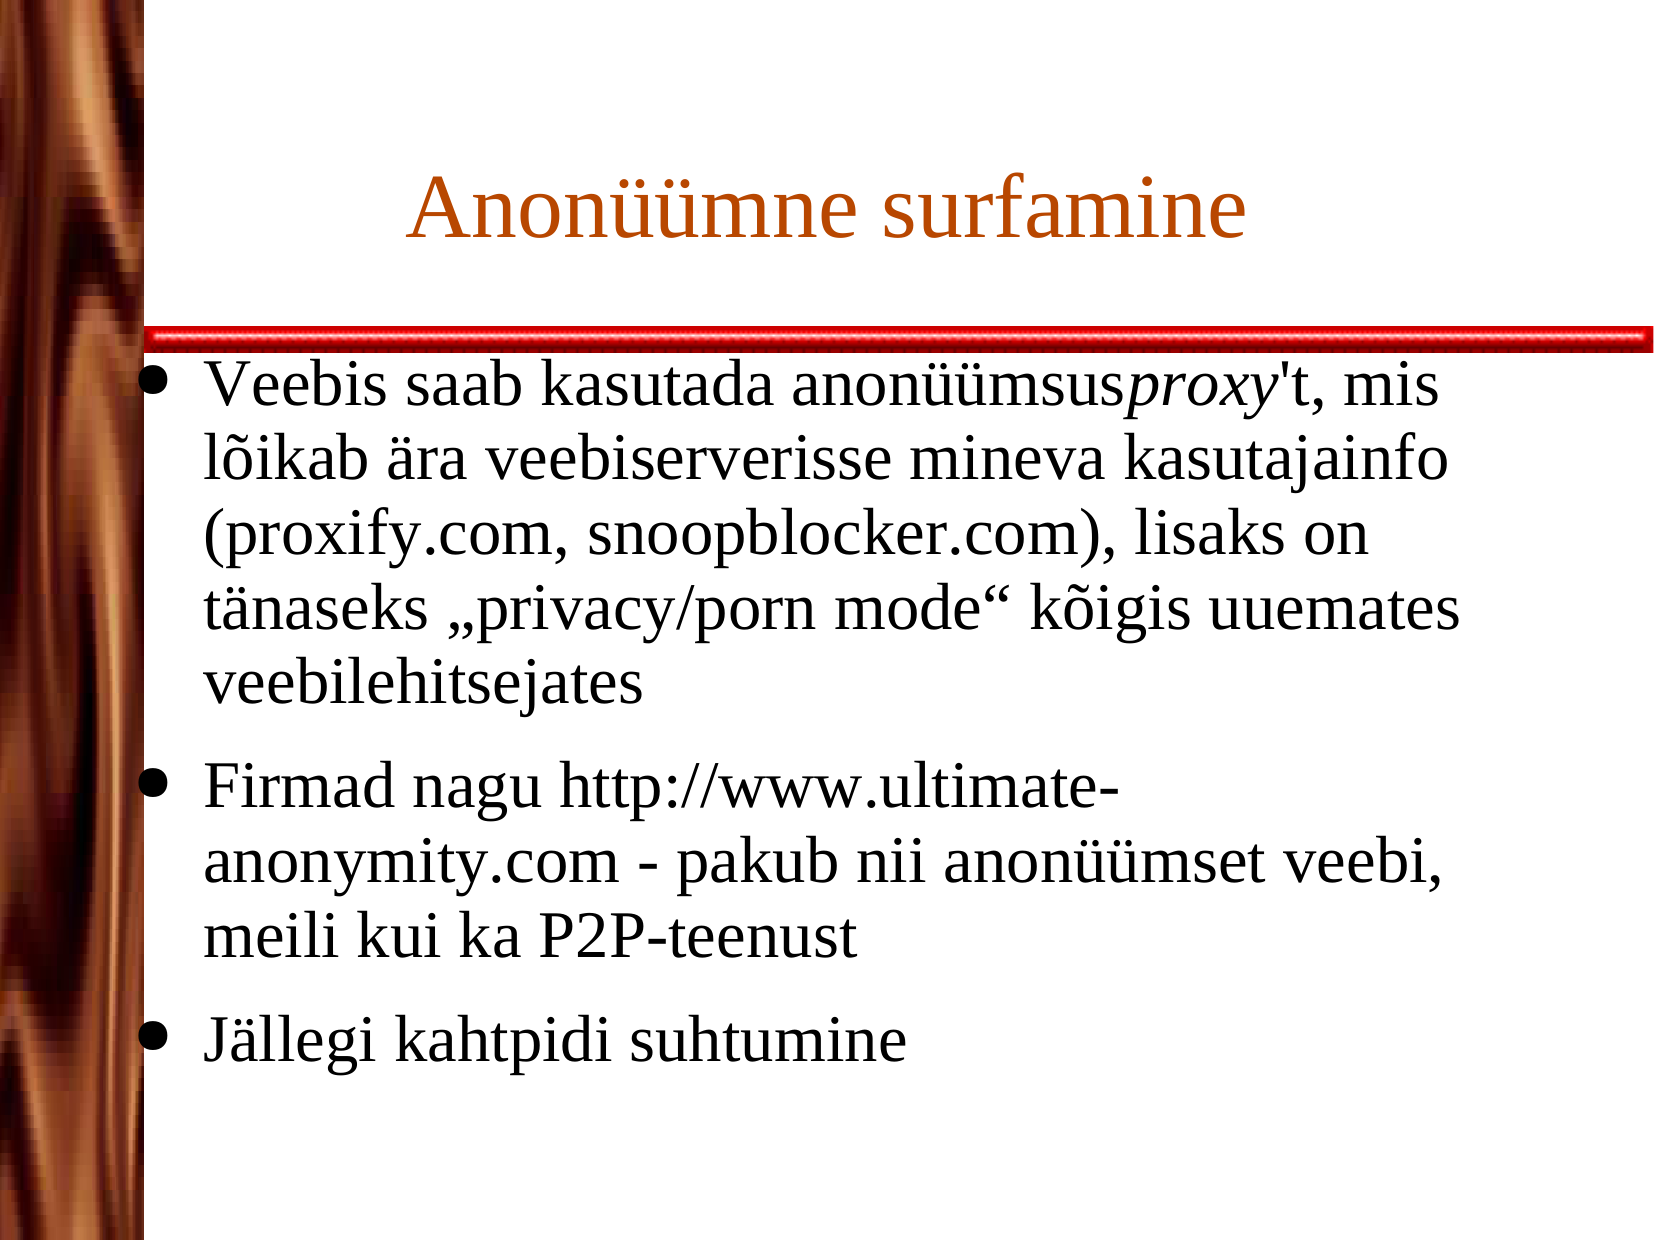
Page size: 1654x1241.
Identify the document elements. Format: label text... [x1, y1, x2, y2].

title Anonüümne surfamine [121, 102, 1534, 310]
picture [0, 0, 1654, 1240]
list Veebis saab kasutada anonüümsusproxy't, mis lõikab ära veebiserverisse mineva kasutajainfo (proxify.com, snoopblocker.com), lisaks on tänaseks „privacy/porn mode“ kõigis uuemates veebilehitsejates Firmad nagu http://www.ultimate-anonymity.com - pakub nii anonüümset veebi, meili kui ka P2P-teenust Jällegi kahtpidi suhtumine [121, 344, 1534, 1126]
